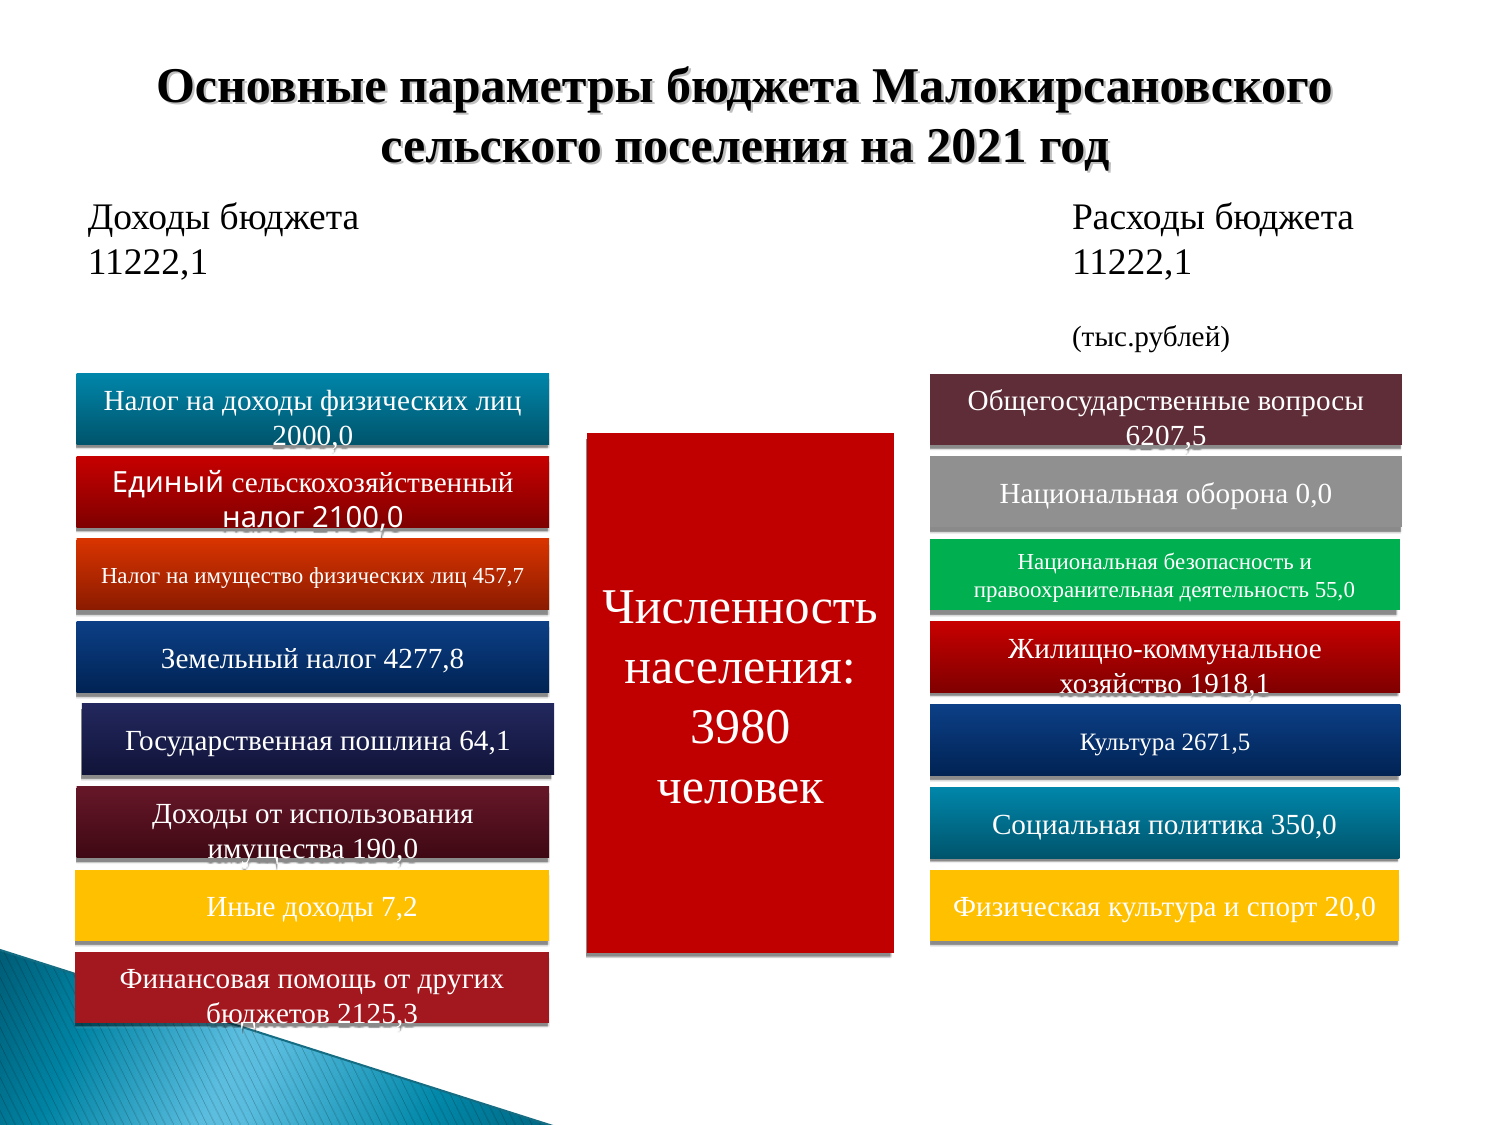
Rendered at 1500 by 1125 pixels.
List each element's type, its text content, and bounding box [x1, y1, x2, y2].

text_box Иные доходы 7,2 [75, 870, 549, 941]
text_box Национальная оборона 0,0 [930, 456, 1402, 527]
text_box Государственная пошлина 64,1 [82, 703, 554, 774]
text_box Доходы бюджета 11222,1 [72, 184, 381, 291]
text_box Расходы бюджета 11222,1 (тыс.рублей) [1057, 184, 1400, 362]
text_box Основные параметры бюджета Малокирсановского сельского поселения на 2021 год [77, 44, 1412, 180]
text_box Налог на доходы физических лиц 2000,0 [77, 374, 549, 444]
text_box Налог на имущество физических лиц 457,7 [77, 539, 549, 610]
text_box Единый сельскохозяйственный налог 2100,0 [77, 456, 549, 527]
text_box Физическая культура и спорт 20,0 [930, 870, 1399, 941]
text_box Жилищно-коммунальное хозяйство 1918,1 [930, 622, 1400, 692]
text_box Национальная безопасность и правоохранительная деятельность 55,0 [930, 539, 1400, 610]
text_box Культура 2671,5 [930, 705, 1400, 776]
text_box Численность населения: 3980 человек [587, 433, 894, 953]
text_box Социальная политика 350,0 [930, 788, 1399, 859]
text_box Доходы от использования имущества 190,0 [77, 787, 549, 858]
text_box Земельный налог 4277,8 [77, 622, 549, 692]
text_box Финансовая помощь от других бюджетов 2125,3 [75, 952, 549, 1023]
text_box Общегосударственные вопросы 6207,5 [930, 374, 1402, 445]
